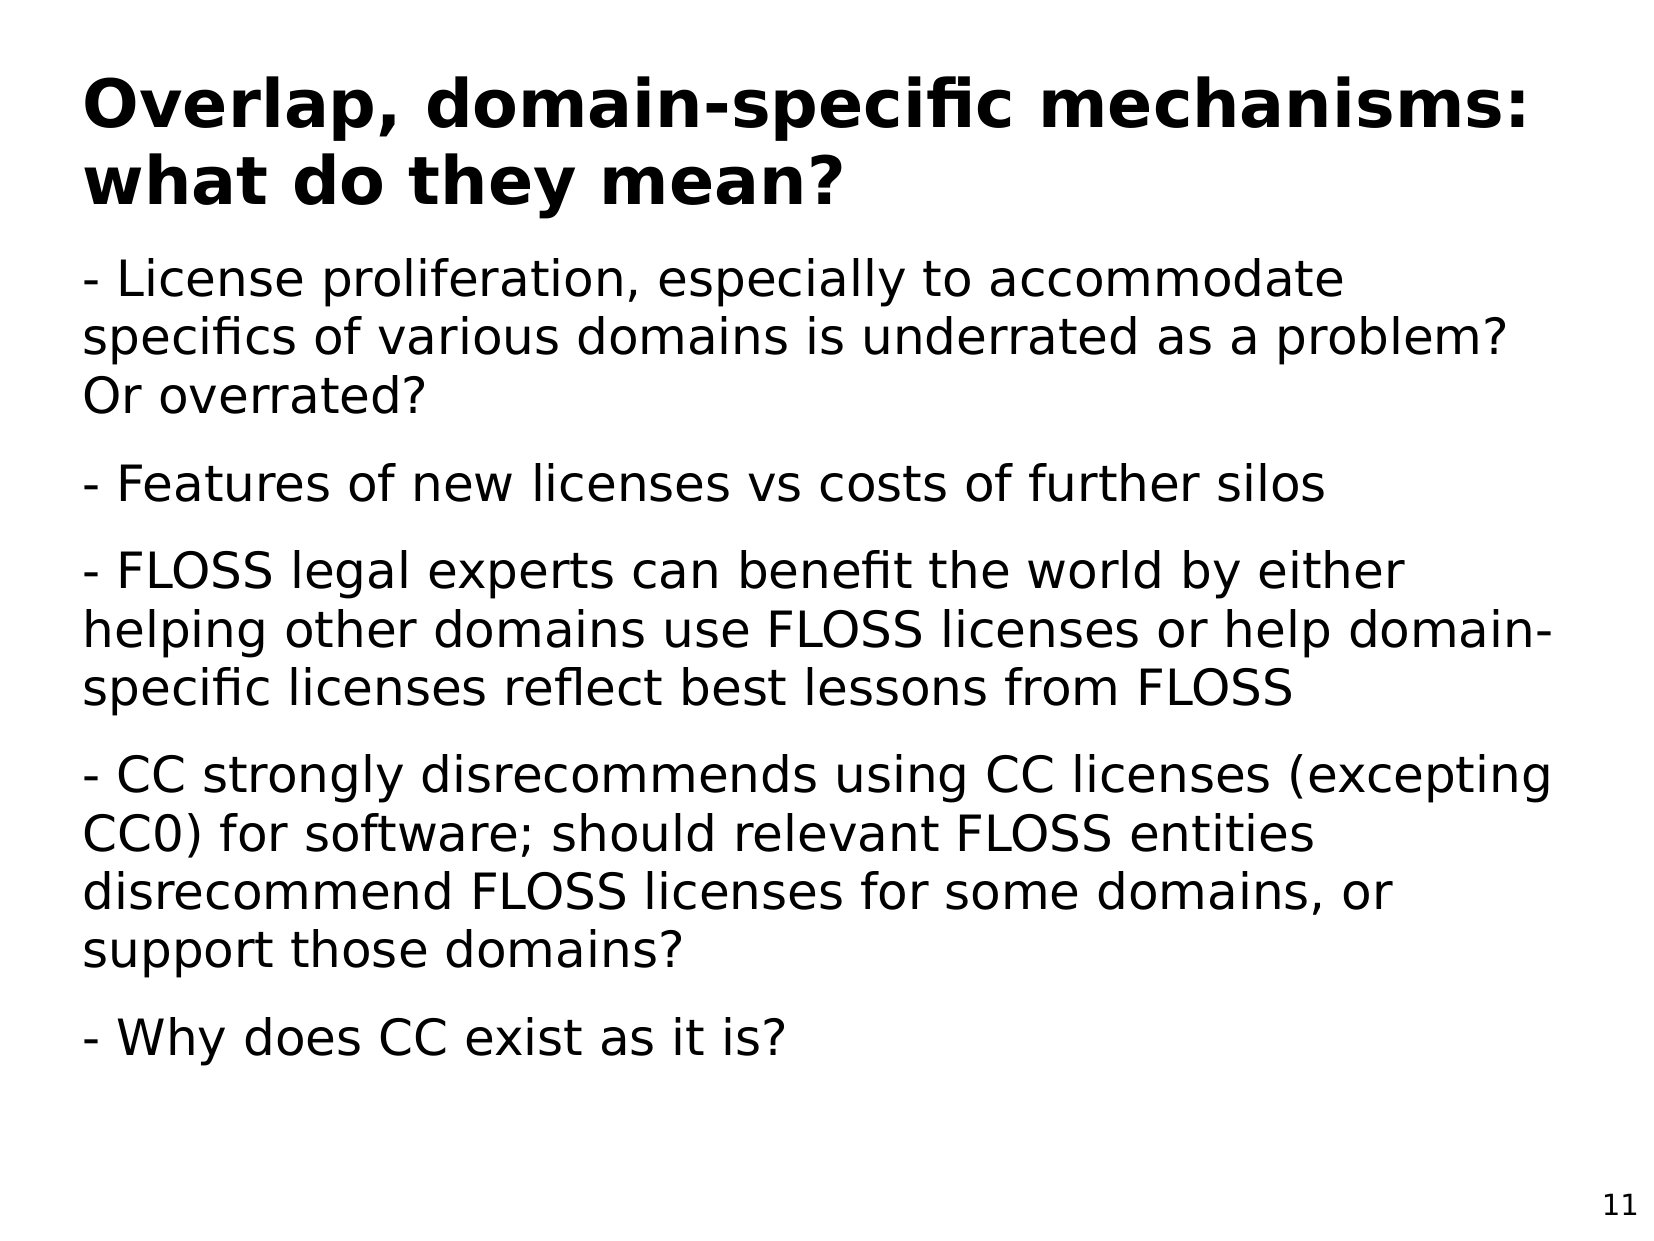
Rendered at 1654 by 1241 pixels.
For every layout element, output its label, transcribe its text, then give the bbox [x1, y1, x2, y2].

list Overlap, domain-specific mechanisms: what do they mean? - License proliferation, especially to accommodate specifics of various domains is underrated as a problem? Or overrated? - Features of new licenses vs costs of further silos - FLOSS legal experts can benefit the world by either helping other domains use FLOSS licenses or help domain-specific licenses reflect best lessons from FLOSS - CC strongly disrecommends using CC licenses (excepting CC0) for software; should relevant FLOSS entities disrecommend FLOSS licenses for some domains, or support those domains? - Why does CC exist as it is? [82, 65, 1571, 1068]
